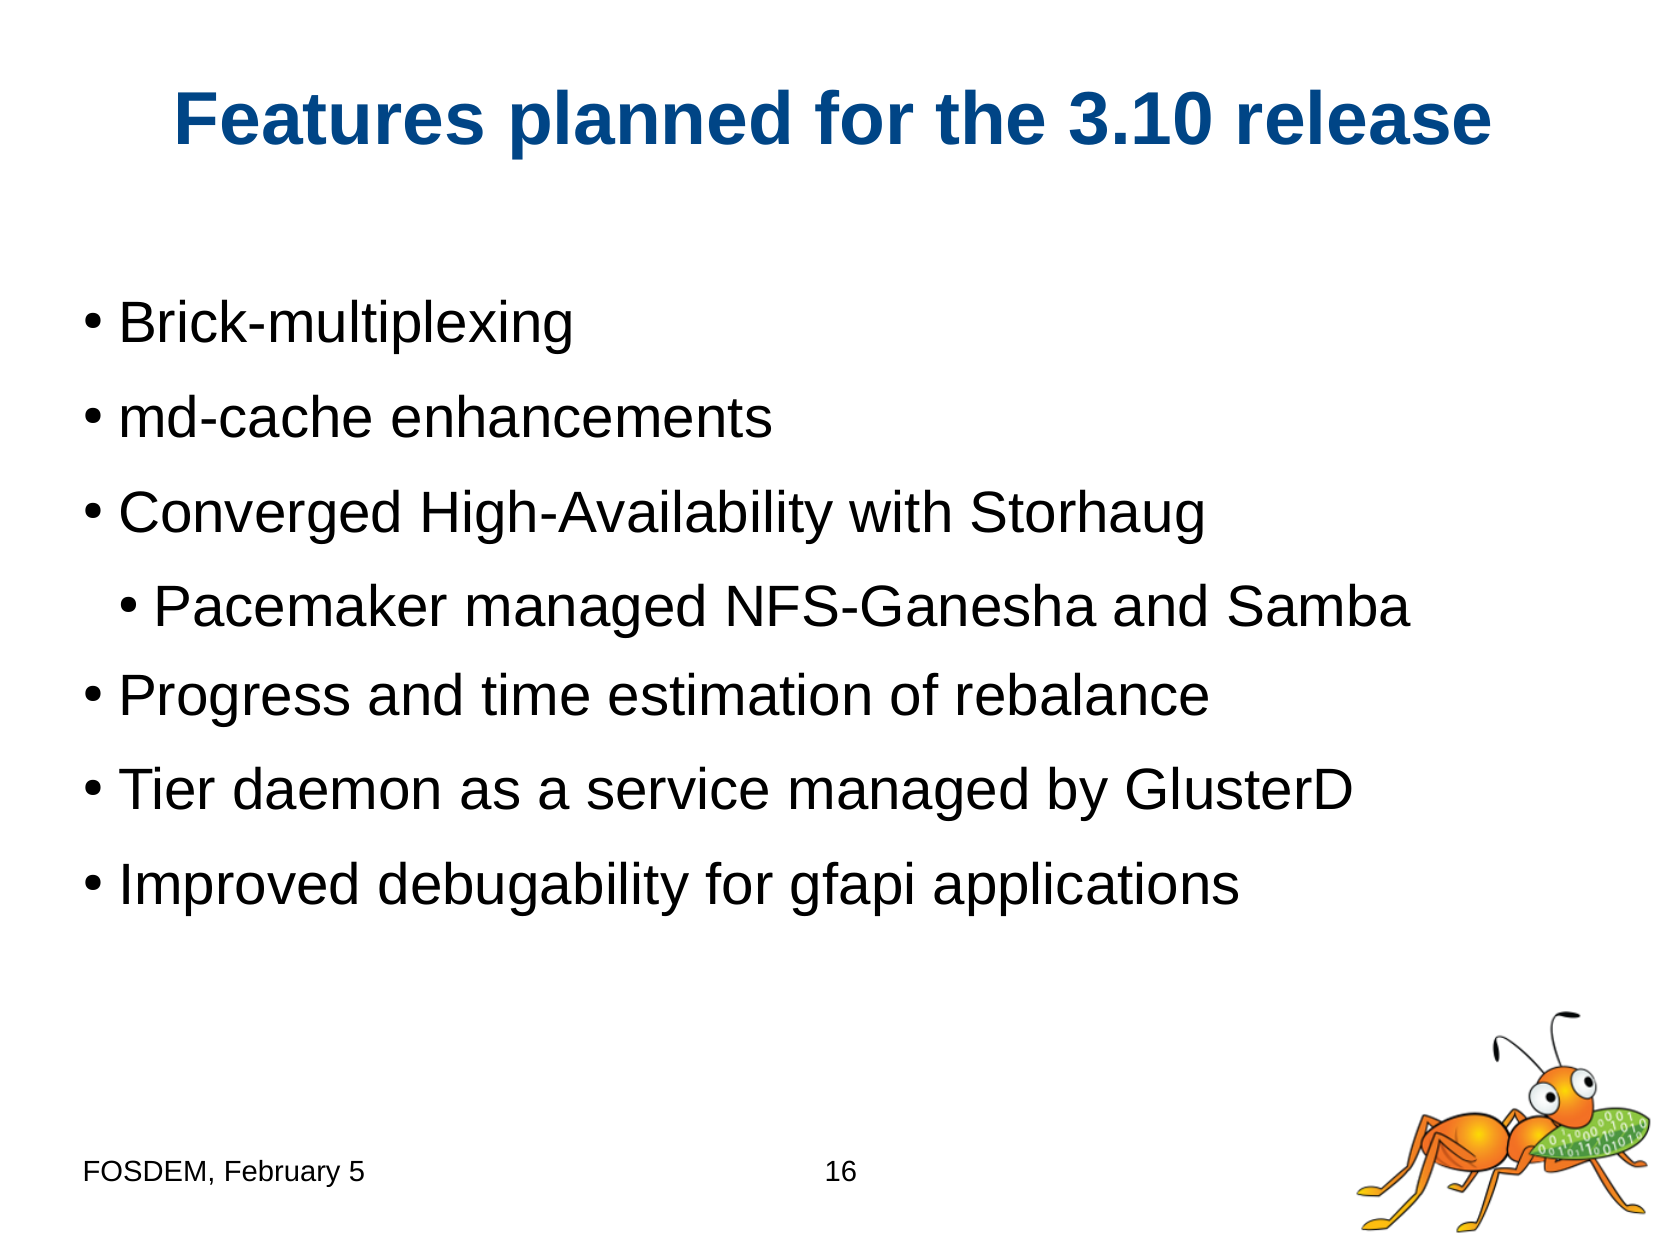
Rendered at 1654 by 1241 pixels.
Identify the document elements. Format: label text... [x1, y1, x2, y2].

title Features planned for the 3.10 release [90, 15, 1579, 223]
list Brick-multiplexing md-cache enhancements Converged High-Availability with Storhaug Pacemaker managed NFS-Ganesha and Samba Progress and time estimation of rebalance Tier daemon as a service managed by GlusterD Improved debugability for gfapi applications [82, 290, 1571, 1010]
picture [1353, 1009, 1654, 1235]
